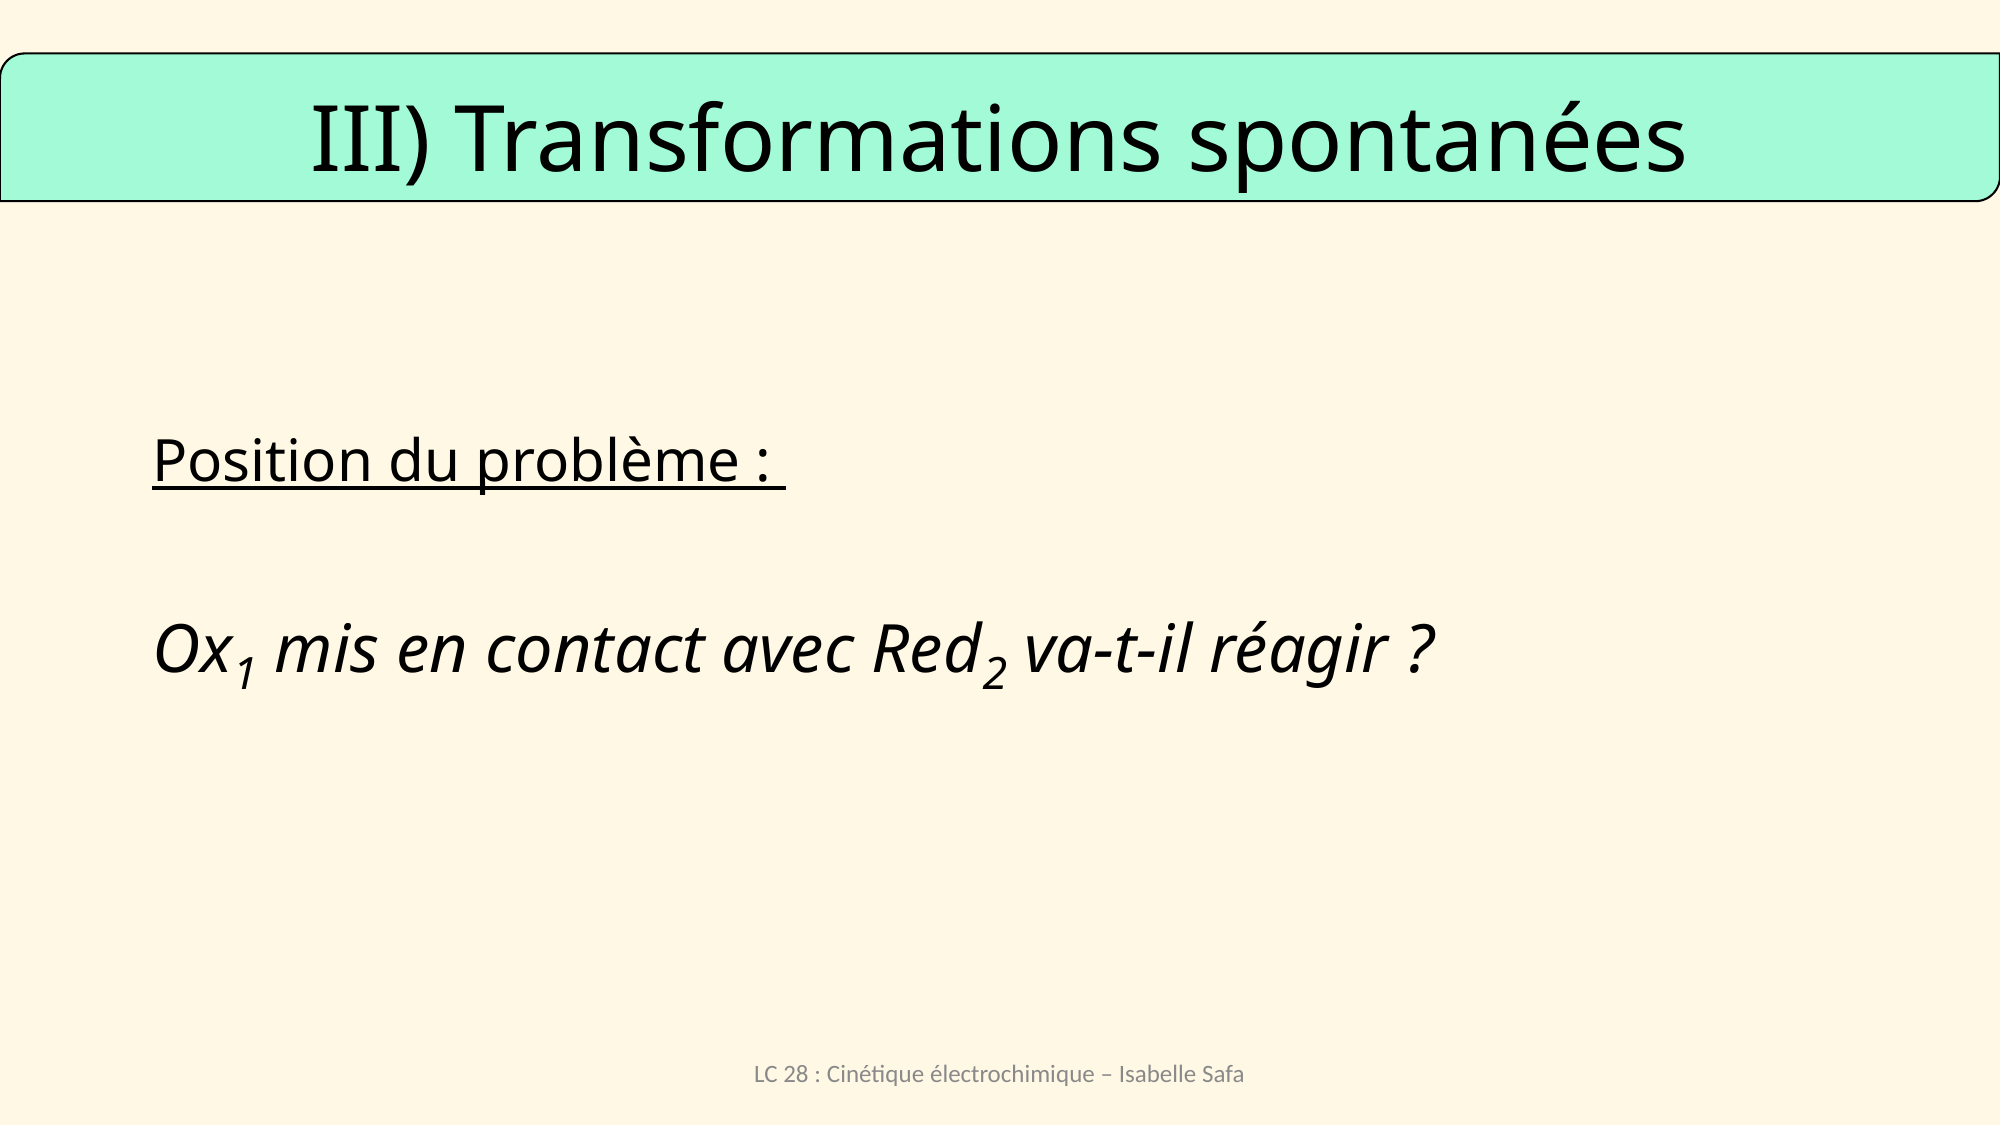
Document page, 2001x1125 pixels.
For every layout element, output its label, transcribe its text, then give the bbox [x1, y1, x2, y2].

title III) Transformations spontanées [0, 32, 2000, 251]
list Position du problème : Ox1 mis en contact avec Red2 va-t-il réagir ? [137, 345, 1863, 938]
text_box LC 28 : Cinétique électrochimique – Isabelle Safa [662, 1042, 1338, 1103]
